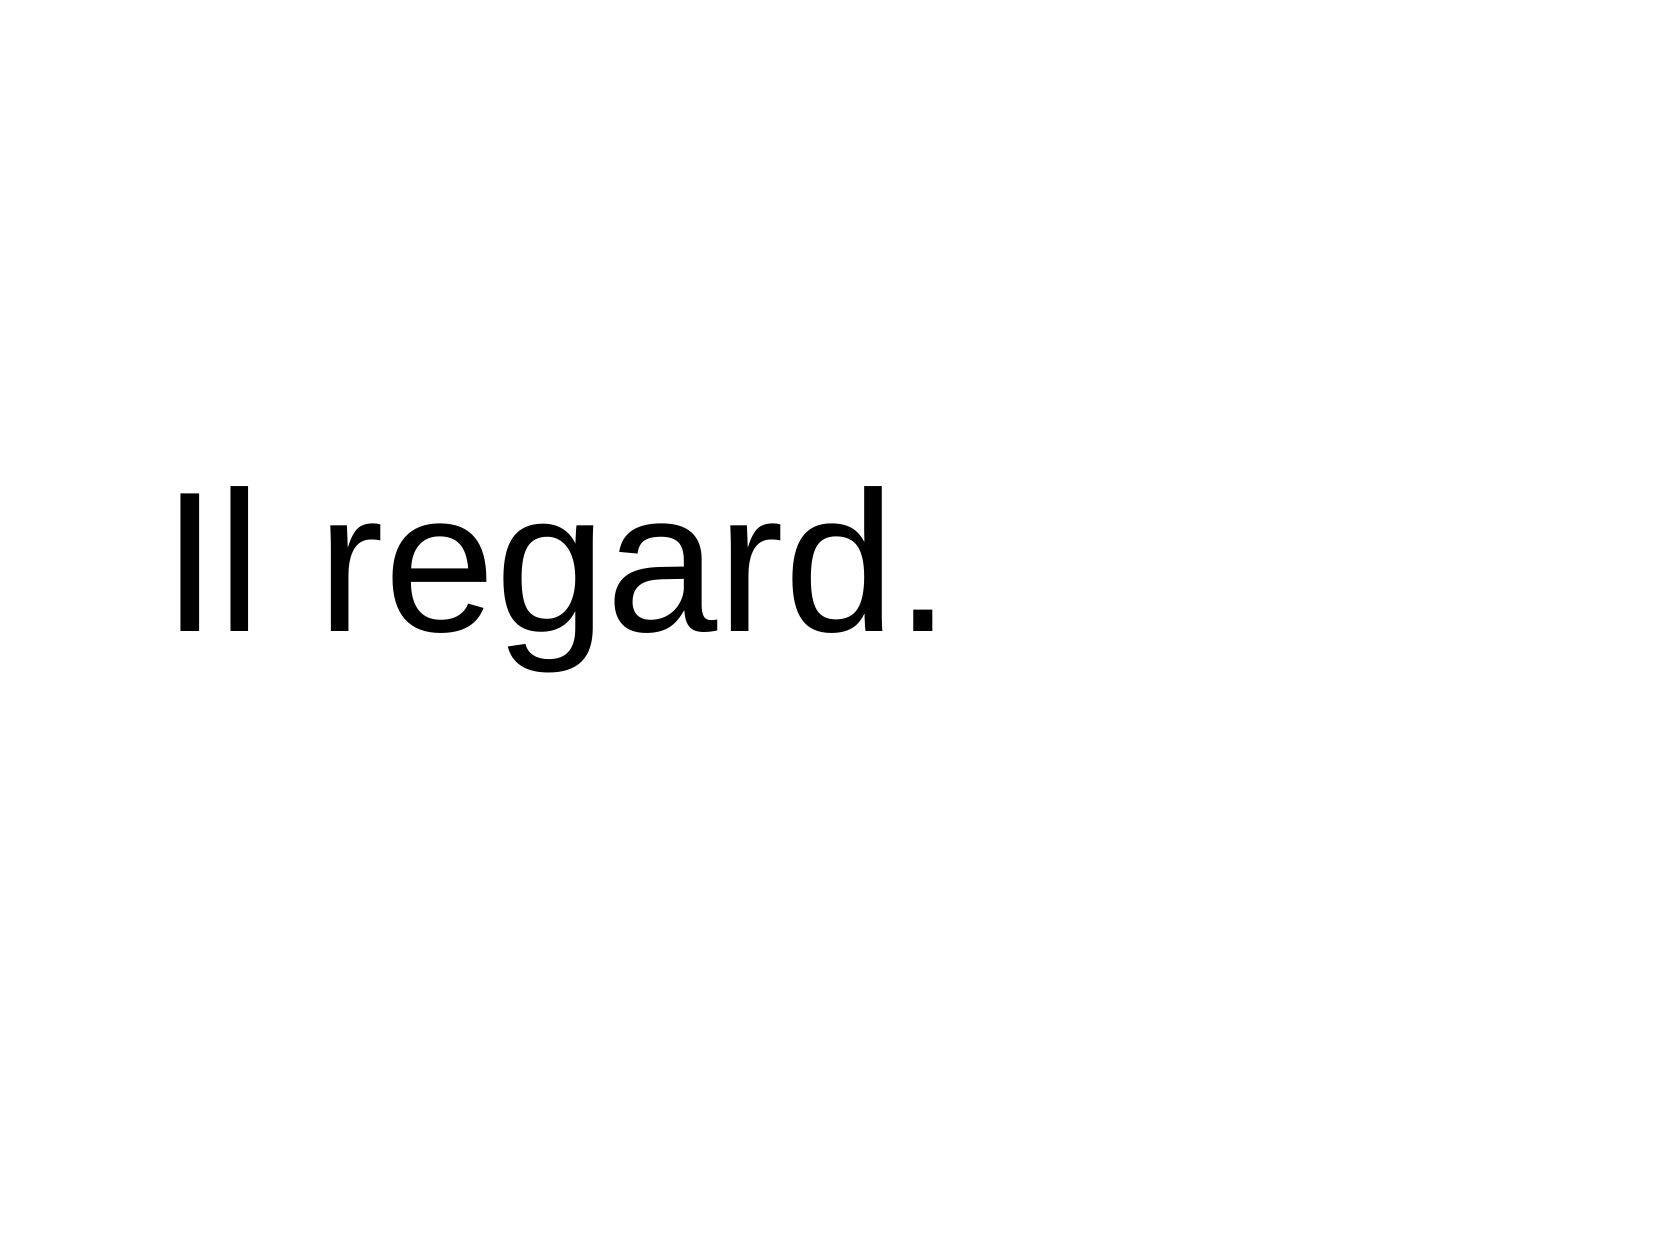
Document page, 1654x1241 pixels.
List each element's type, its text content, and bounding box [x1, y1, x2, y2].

text_box Il regard. [147, 442, 1418, 682]
